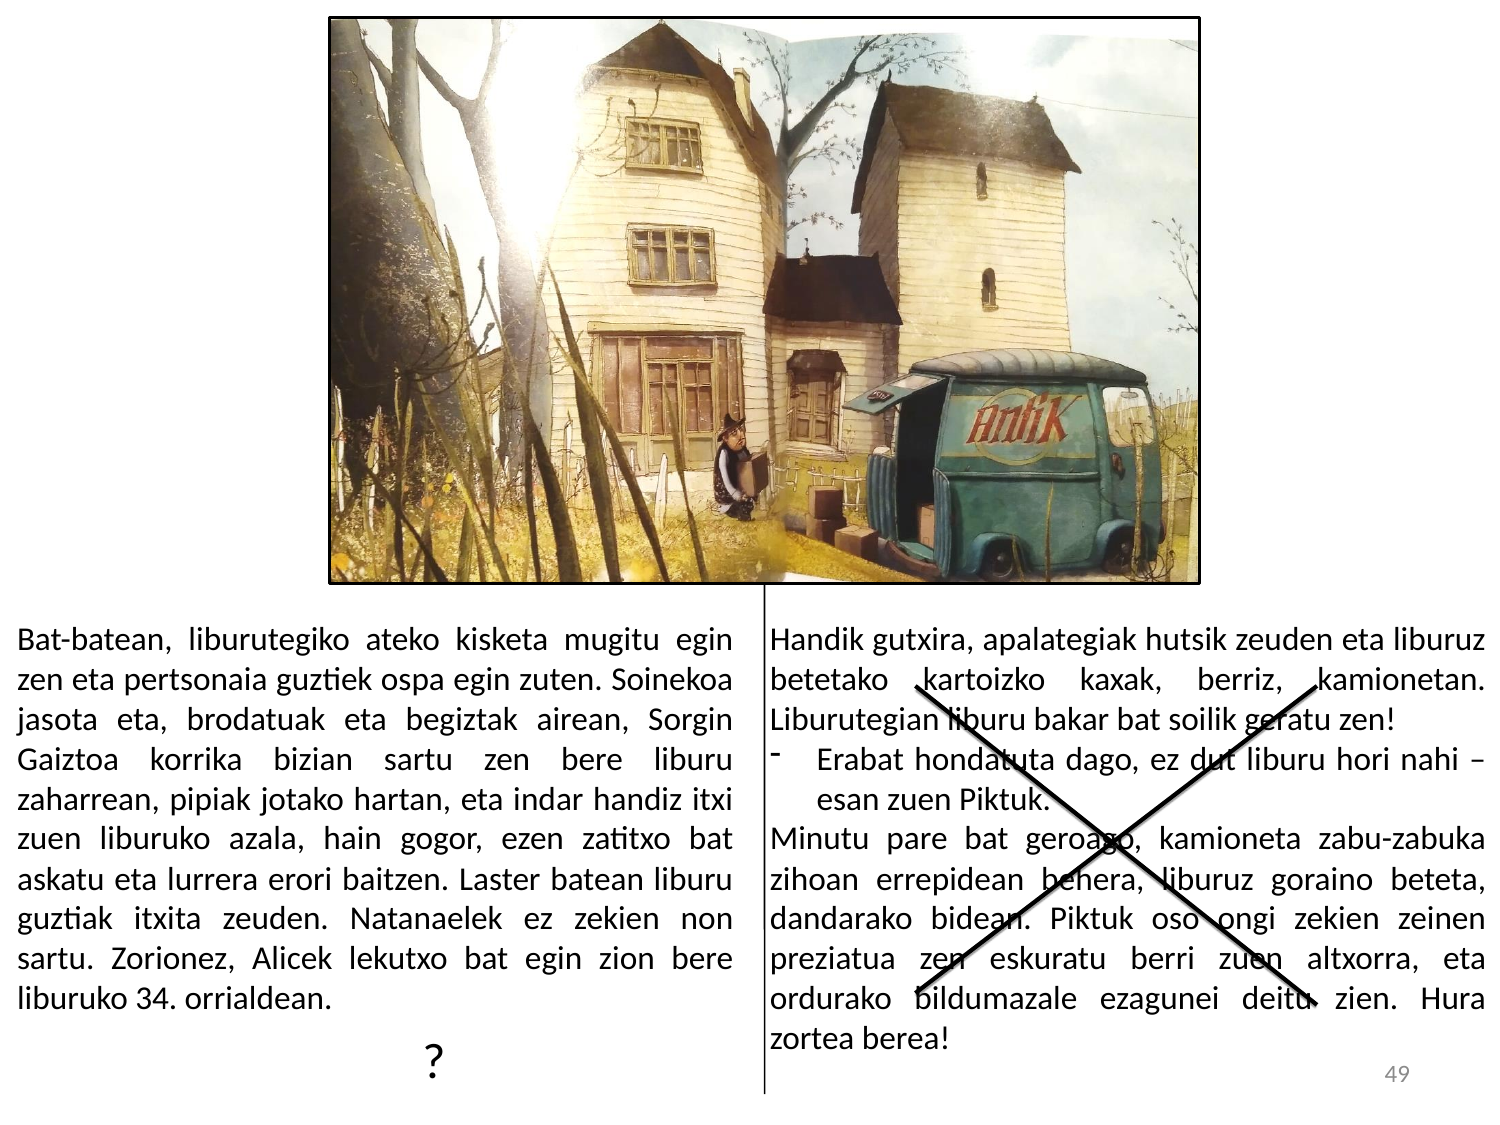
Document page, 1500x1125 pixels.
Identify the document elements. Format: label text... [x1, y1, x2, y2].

picture [331, 19, 1198, 582]
text_box ? [407, 1021, 461, 1097]
text_box Handik gutxira, apalategiak hutsik zeuden eta liburuz betetako kartoizko kaxak, berriz, kamionetan. Liburutegian liburu bakar bat soilik geratu zen! Erabat hondatuta dago, ez dut liburu hori nahi – esan zuen Piktuk. Minutu pare bat geroago, kamioneta zabu-zabuka zihoan errepidean behera, liburuz goraino beteta, dandarako bidean. Piktuk oso ongi zekien zeinen preziatua zen eskuratu berri zuen altxorra, eta ordurako bildumazale ezagunei deitu zien. Hura zortea berea! [755, 609, 1500, 1064]
text_box Bat-batean, liburutegiko ateko kisketa mugitu egin zen eta pertsonaia guztiek ospa egin zuten. Soinekoa jasota eta, brodatuak eta begiztak airean, Sorgin Gaiztoa korrika bizian sartu zen bere liburu zaharrean, pipiak jotako hartan, eta indar handiz itxi zuen liburuko azala, hain gogor, ezen zatitxo bat askatu eta lurrera erori baitzen. Laster batean liburu guztiak itxita zeuden. Natanaelek ez zekien non sartu. Zorionez, Alicek lekutxo bat egin zion bere liburuko 34. orrialdean. [2, 609, 750, 1024]
slide_number <numéro> [1074, 1064, 1425, 1103]
